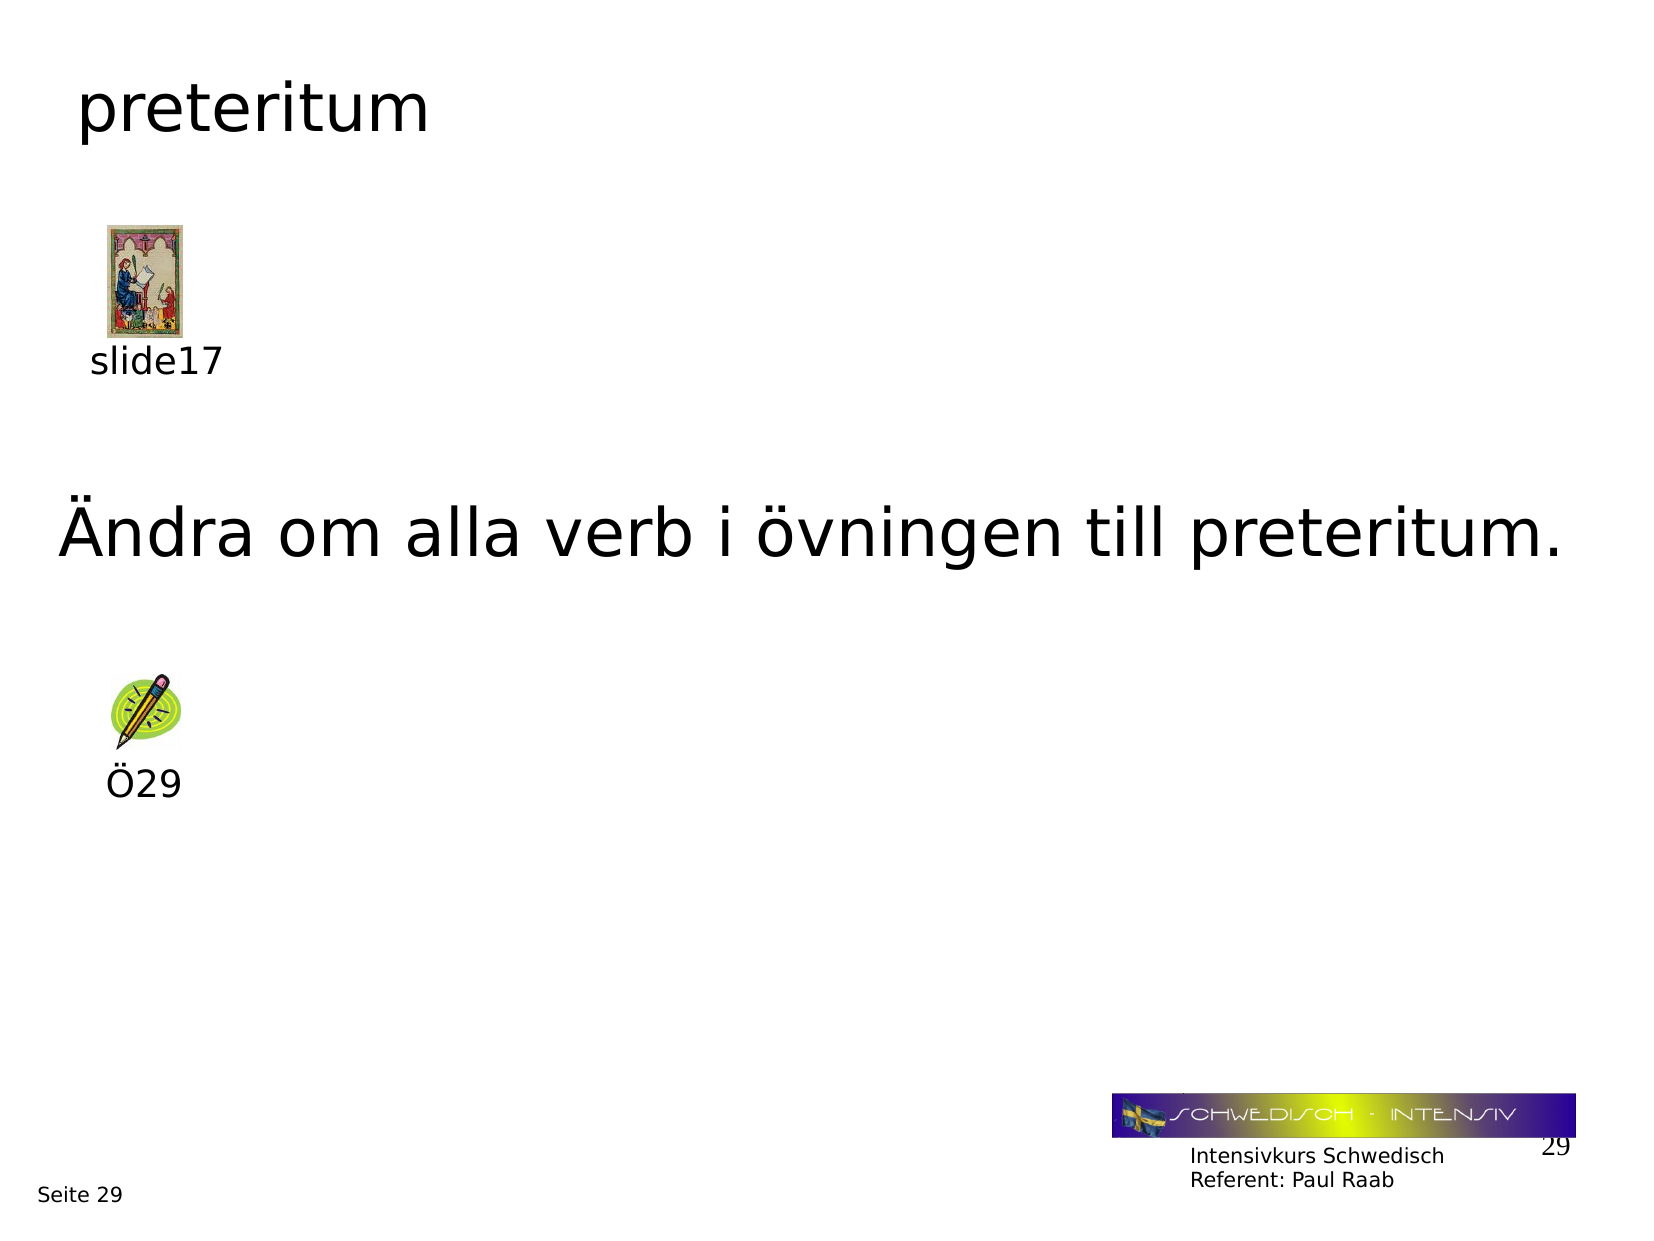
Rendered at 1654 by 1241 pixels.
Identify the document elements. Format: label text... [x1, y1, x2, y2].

text_box slide17 [75, 332, 263, 392]
picture [107, 225, 183, 332]
text_box preteritum [61, 62, 451, 155]
text_box Ö29 [90, 755, 226, 815]
text_box Ändra om alla verb i övningen till preteritum. [43, 487, 1583, 580]
picture [111, 674, 181, 751]
picture [1112, 1093, 1576, 1138]
